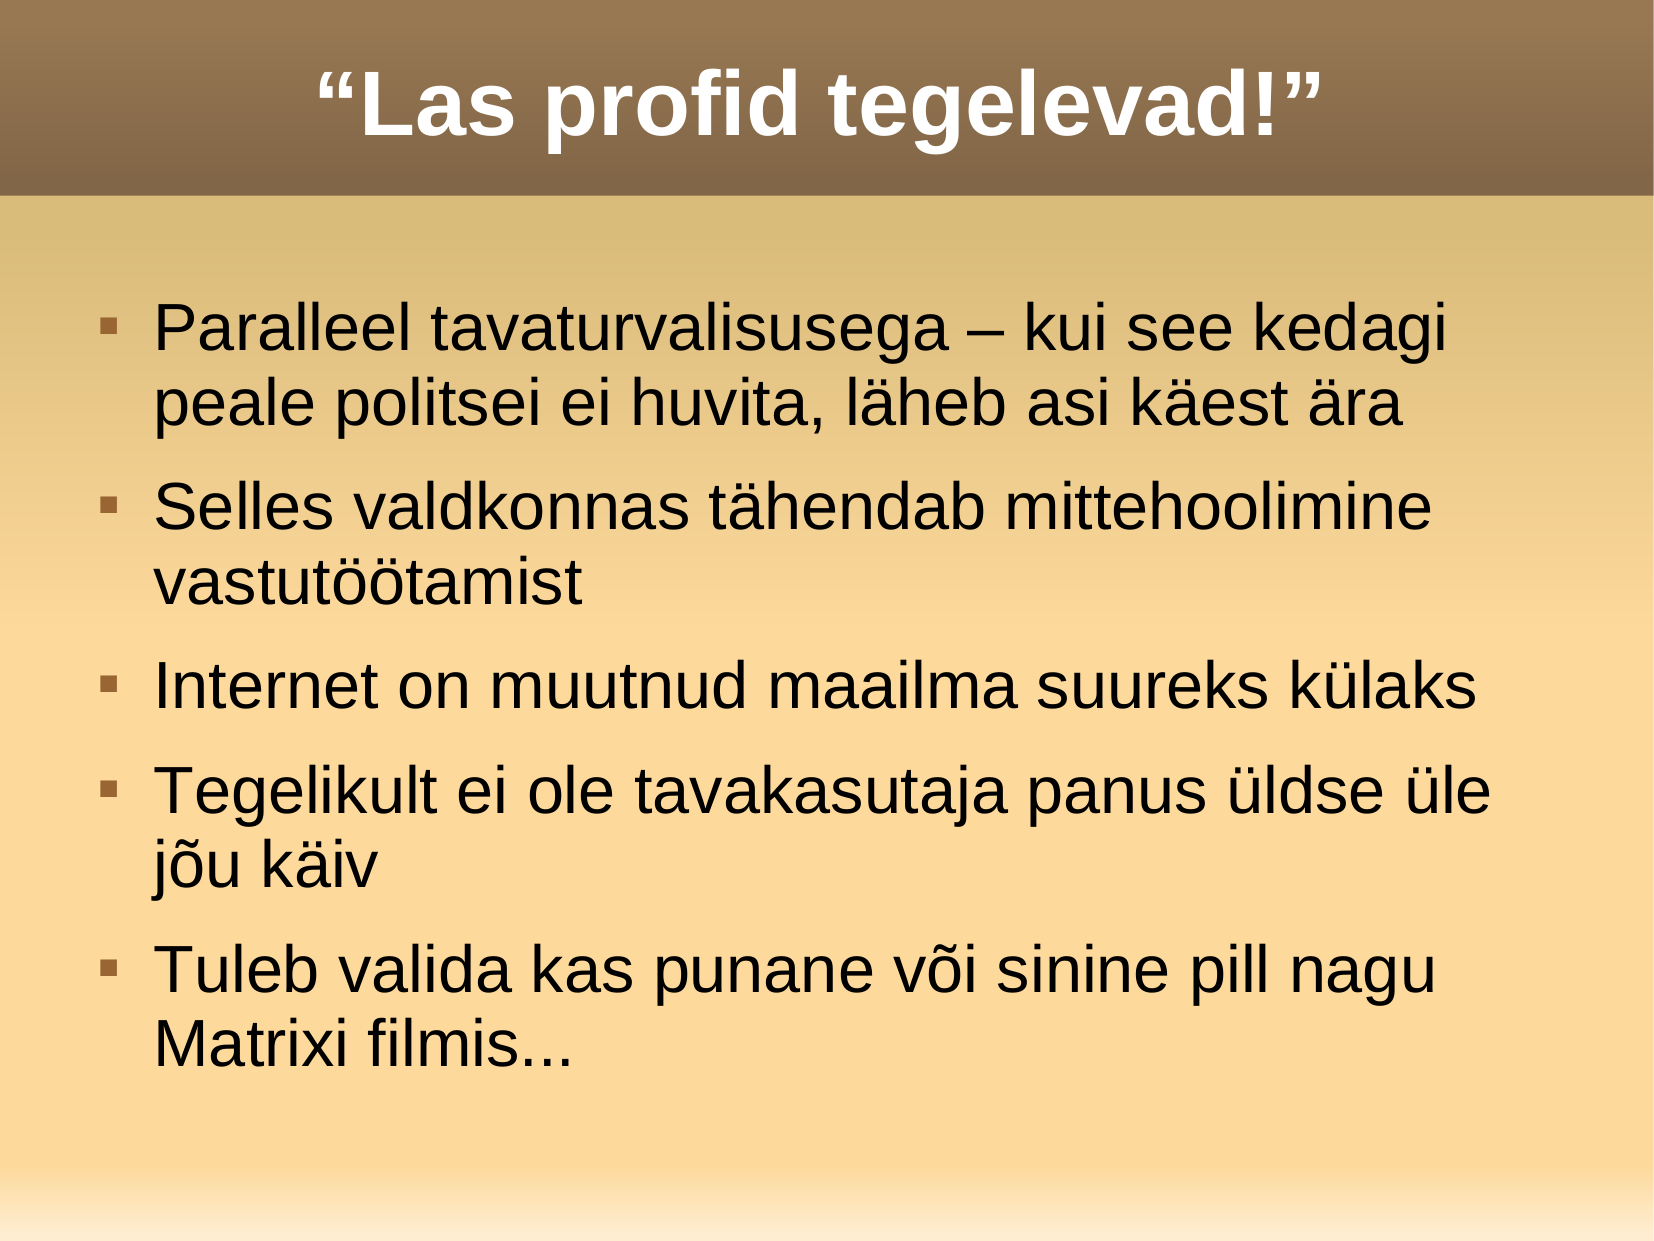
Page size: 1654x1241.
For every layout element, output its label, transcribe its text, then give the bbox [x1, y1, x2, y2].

picture [0, 0, 1654, 1241]
title “Las profid tegelevad!” [76, 0, 1565, 208]
list Paralleel tavaturvalisusega – kui see kedagi peale politsei ei huvita, läheb asi käest ära Selles valdkonnas tähendab mittehoolimine vastutöötamist Internet on muutnud maailma suureks külaks Tegelikult ei ole tavakasutaja panus üldse üle jõu käiv Tuleb valida kas punane või sinine pill nagu Matrixi filmis... [82, 290, 1571, 1109]
